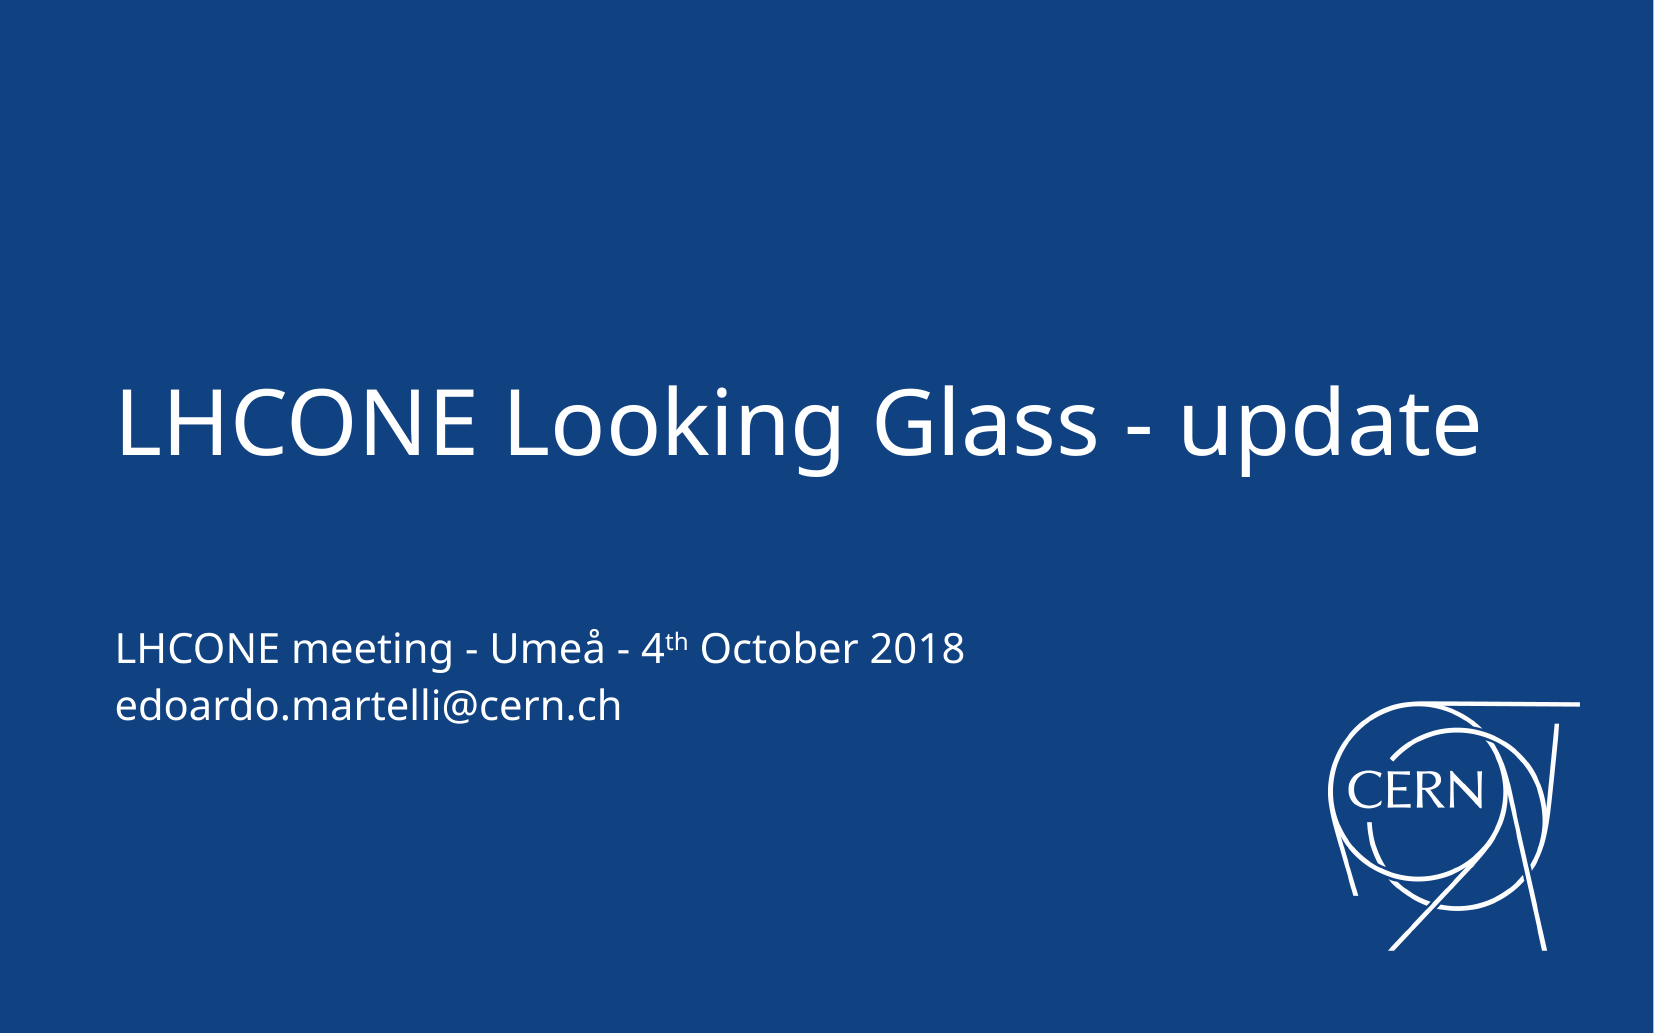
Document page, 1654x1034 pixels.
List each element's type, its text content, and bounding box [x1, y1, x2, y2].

picture [1328, 848, 1580, 952]
title LHCONE Looking Glass - update LHCONE meeting - Umeå - 4th October 2018 edoardo.martelli@cern.ch [114, 241, 1630, 848]
